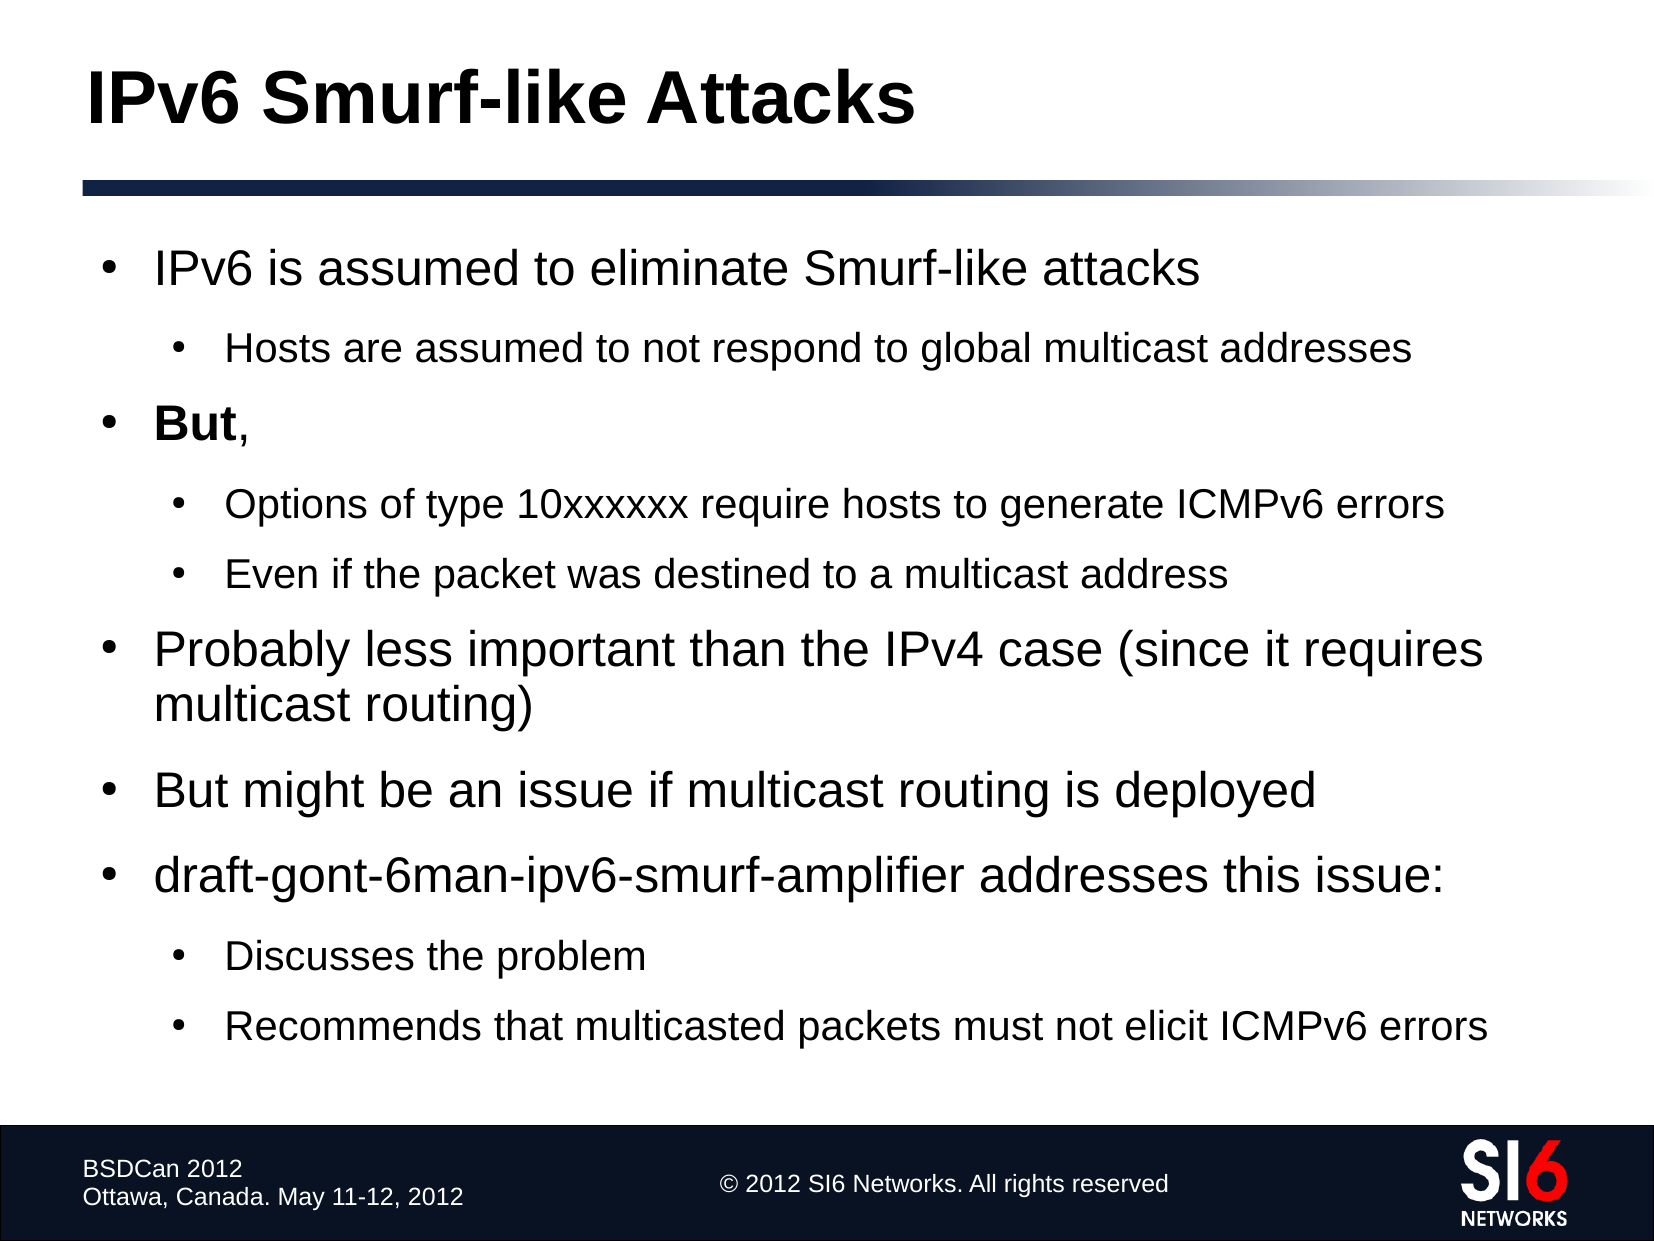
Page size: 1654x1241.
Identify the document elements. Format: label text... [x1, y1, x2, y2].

title IPv6 Smurf-like Attacks [86, 30, 1576, 166]
picture [1461, 1139, 1567, 1226]
list IPv6 is assumed to eliminate Smurf-like attacks Hosts are assumed to not respond to global multicast addresses But, Options of type 10xxxxxx require hosts to generate ICMPv6 errors Even if the packet was destined to a multicast address Probably less important than the IPv4 case (since it requires multicast routing) But might be an issue if multicast routing is deployed draft-gont-6man-ipv6-smurf-amplifier addresses this issue: Discusses the problem Recommends that multicasted packets must not elicit ICMPv6 errors [82, 240, 1571, 1059]
